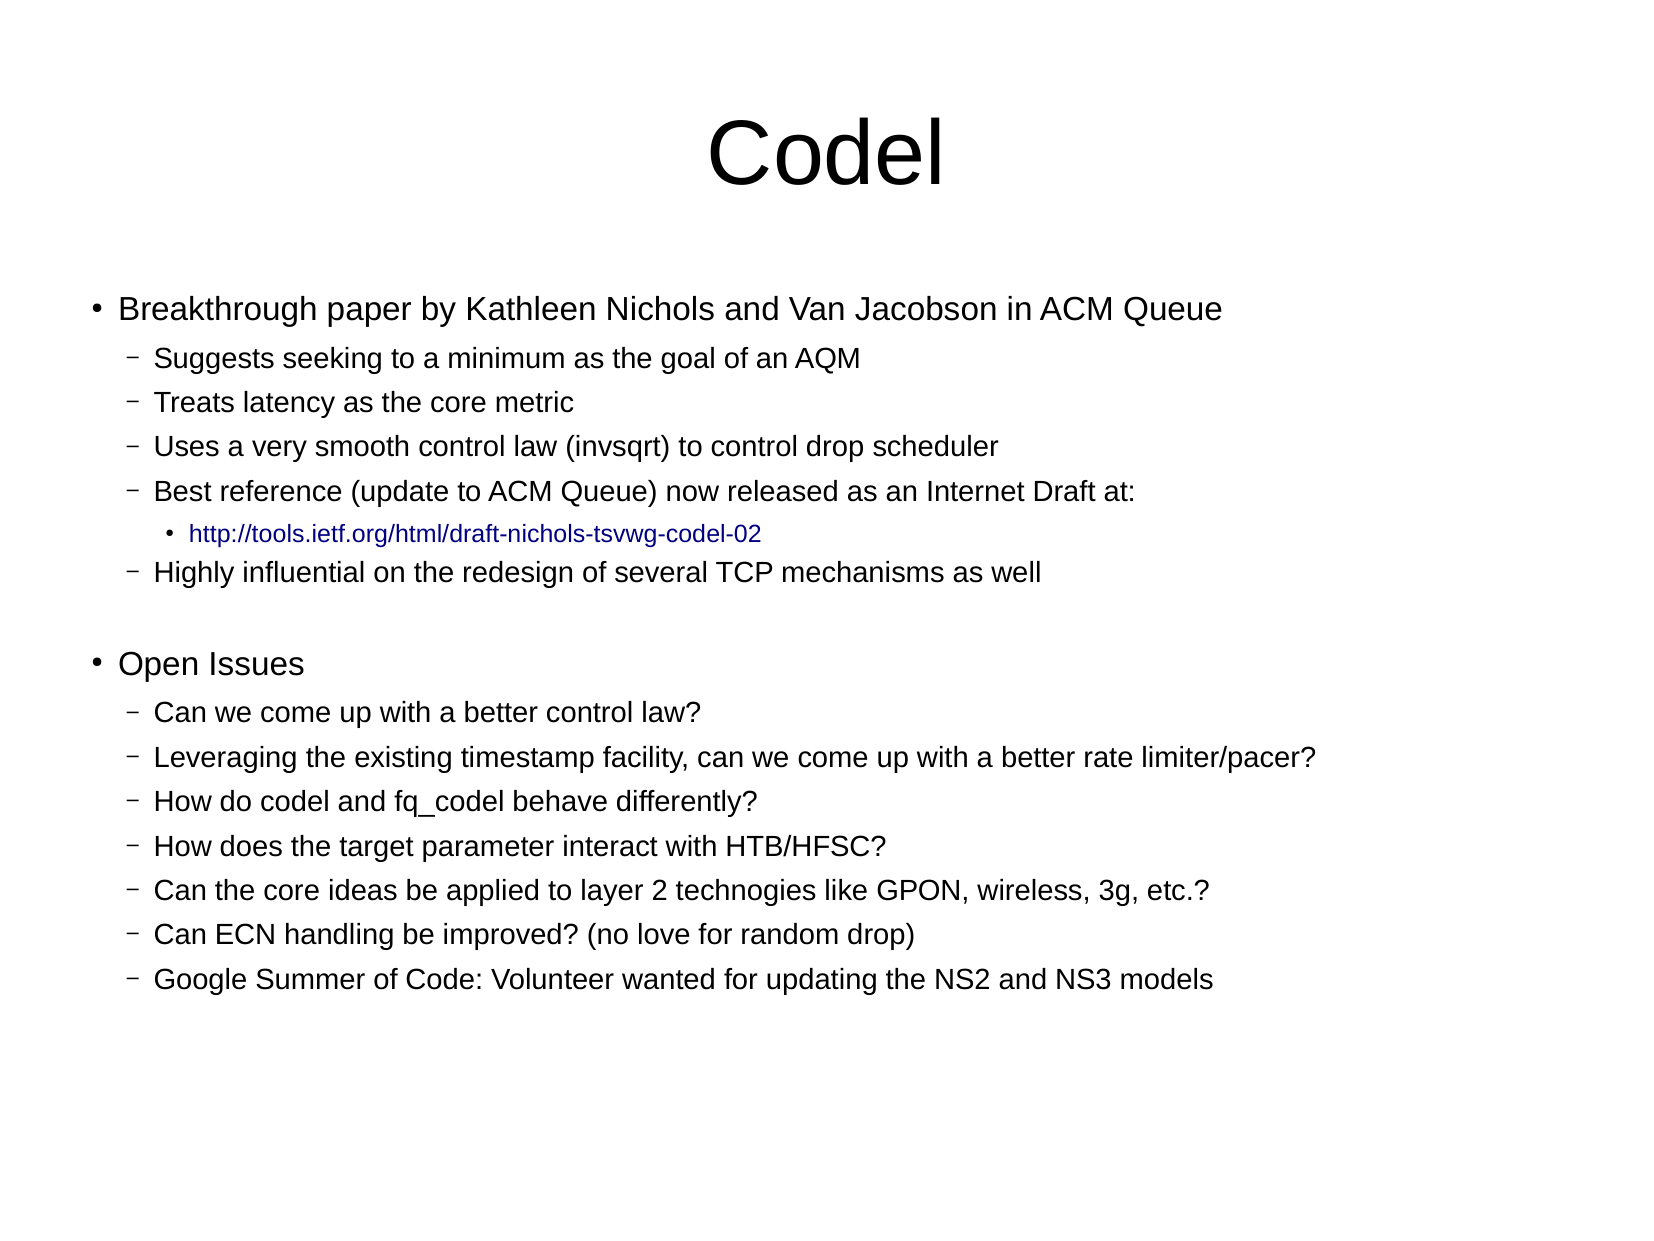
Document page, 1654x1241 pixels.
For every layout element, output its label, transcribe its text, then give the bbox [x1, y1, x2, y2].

list Breakthrough paper by Kathleen Nichols and Van Jacobson in ACM Queue Suggests seeking to a minimum as the goal of an AQM Treats latency as the core metric Uses a very smooth control law (invsqrt) to control drop scheduler Best reference (update to ACM Queue) now released as an Internet Draft at: http://tools.ietf.org/html/draft-nichols-tsvwg-codel-02 Highly influential on the redesign of several TCP mechanisms as well Open Issues Can we come up with a better control law? Leveraging the existing timestamp facility, can we come up with a better rate limiter/pacer? How do codel and fq_codel behave differently? How does the target parameter interact with HTB/HFSC? Can the core ideas be applied to layer 2 technogies like GPON, wireless, 3g, etc.? Can ECN handling be improved? (no love for random drop) Google Summer of Code: Volunteer wanted for updating the NS2 and NS3 models [82, 290, 1571, 1010]
title Codel [82, 49, 1571, 257]
